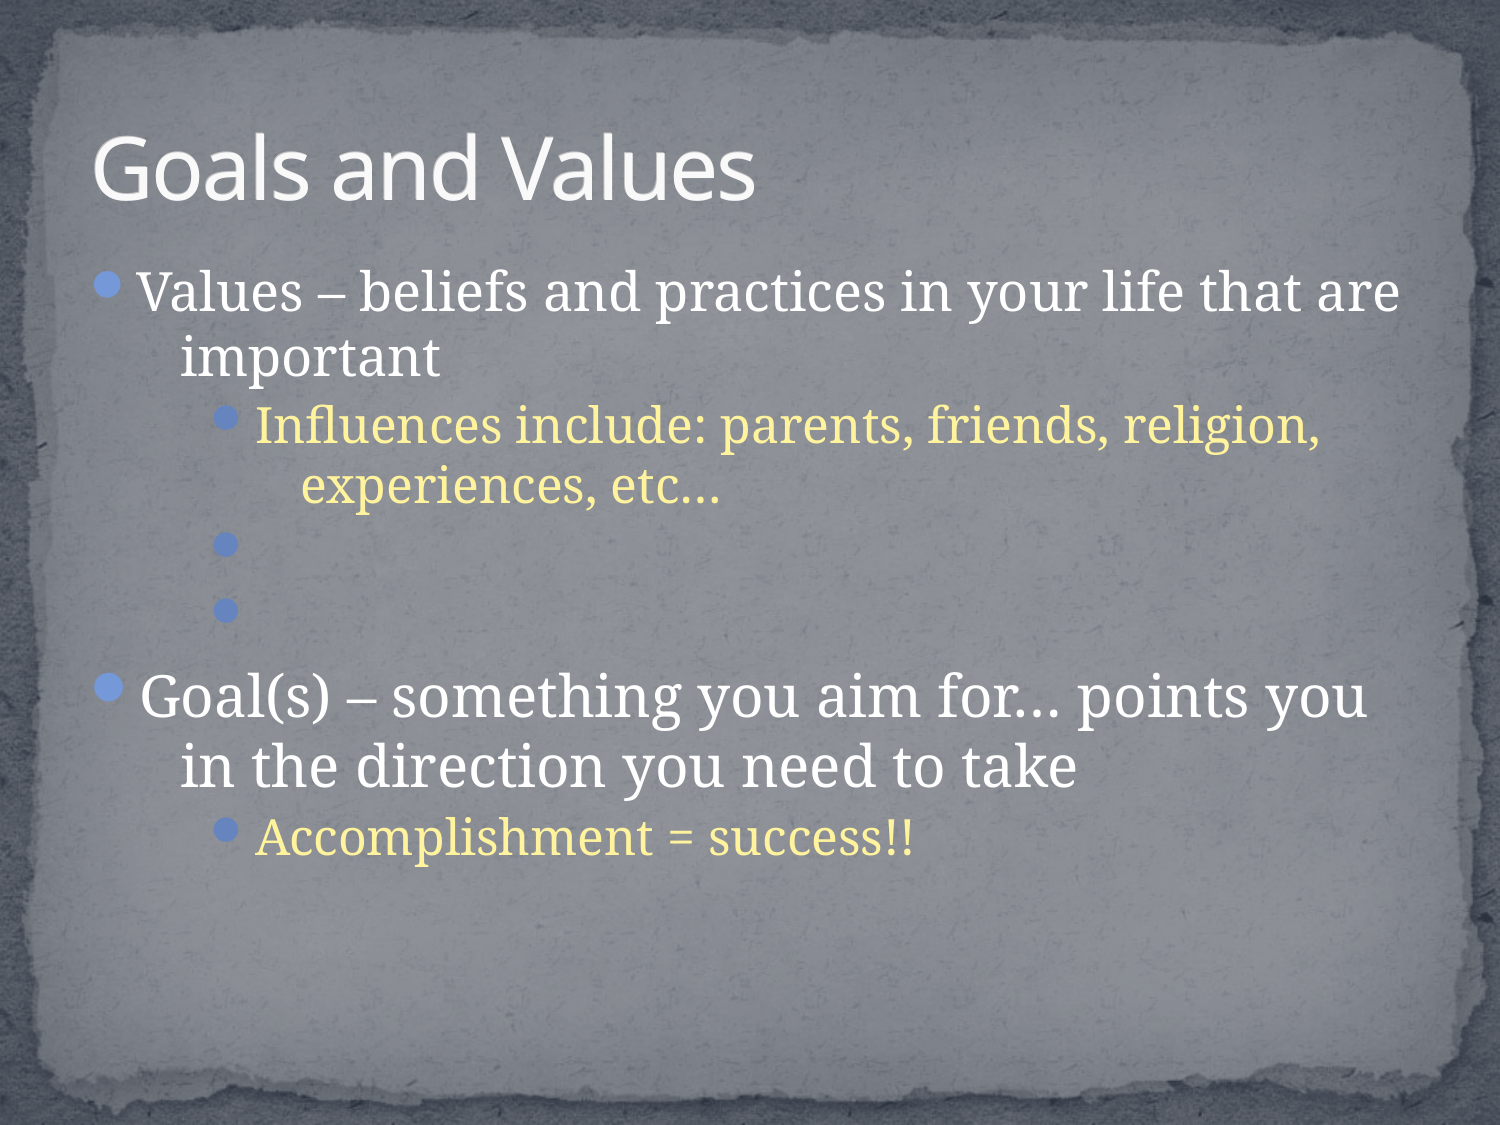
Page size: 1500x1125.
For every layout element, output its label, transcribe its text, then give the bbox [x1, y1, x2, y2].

list Values – beliefs and practices in your life that are important Influences include: parents, friends, religion, experiences, etc… Goal(s) – something you aim for… points you in the direction you need to take Accomplishment = success!! [75, 249, 1426, 1000]
title Goals and Values [75, 24, 1426, 225]
